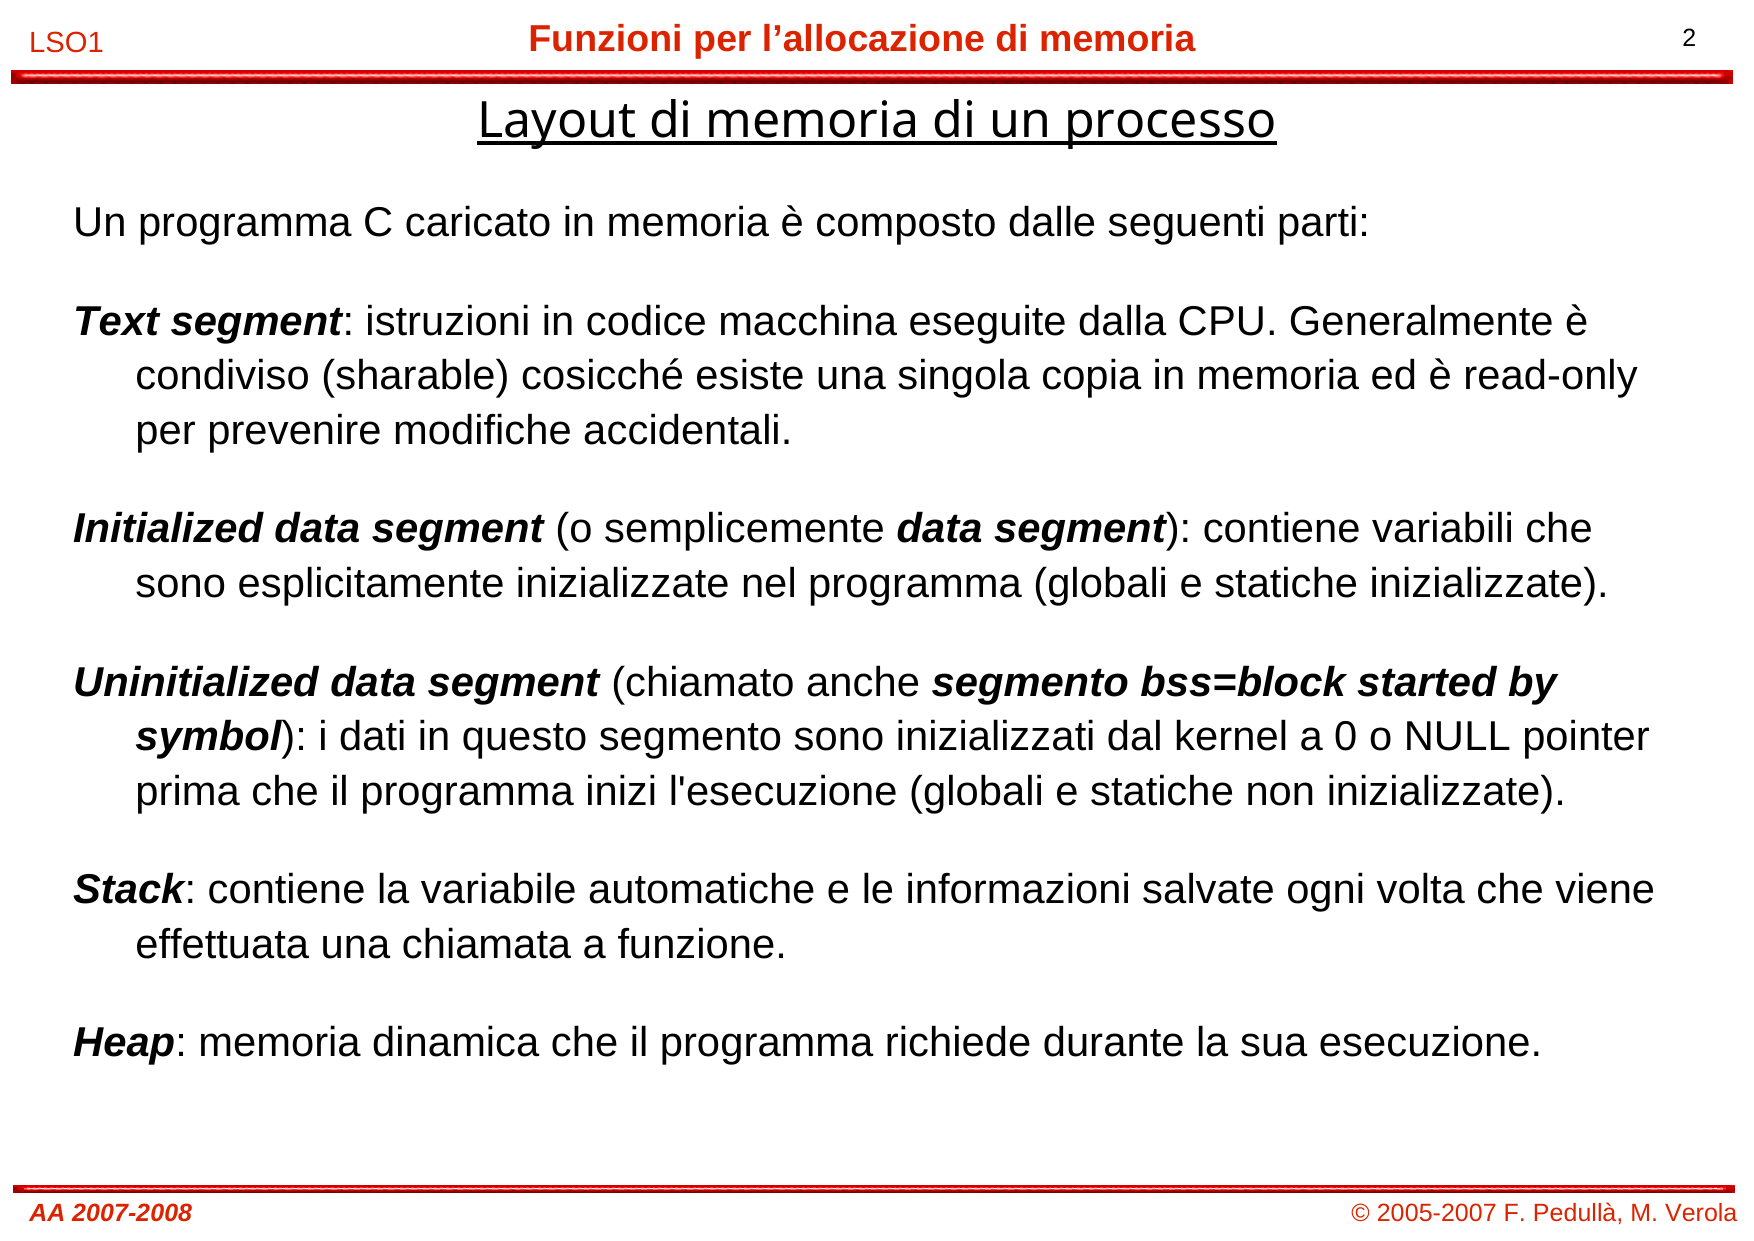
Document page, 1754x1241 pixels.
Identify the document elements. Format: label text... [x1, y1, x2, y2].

list Un programma C caricato in memoria è composto dalle seguenti parti: Text segment: istruzioni in codice macchina eseguite dalla CPU. Generalmente è condiviso (sharable) cosicché esiste una singola copia in memoria ed è read-only per prevenire modifiche accidentali. Initialized data segment (o semplicemente data segment): contiene variabili che sono esplicitamente inizializzate nel programma (globali e statiche inizializzate). Uninitialized data segment (chiamato anche segmento bss=block started by symbol): i dati in questo segmento sono inizializzati dal kernel a 0 o NULL pointer prima che il programma inizi l'esecuzione (globali e statiche non inizializzate). Stack: contiene la variabile automatiche e le informazioni salvate ogni volta che viene effettuata una chiamata a funzione. Heap: memoria dinamica che il programma richiede durante la sua esecuzione. [58, 183, 1696, 1077]
picture [11, 70, 1733, 84]
picture [13, 1185, 1735, 1193]
title Layout di memoria di un processo [400, 72, 1355, 168]
